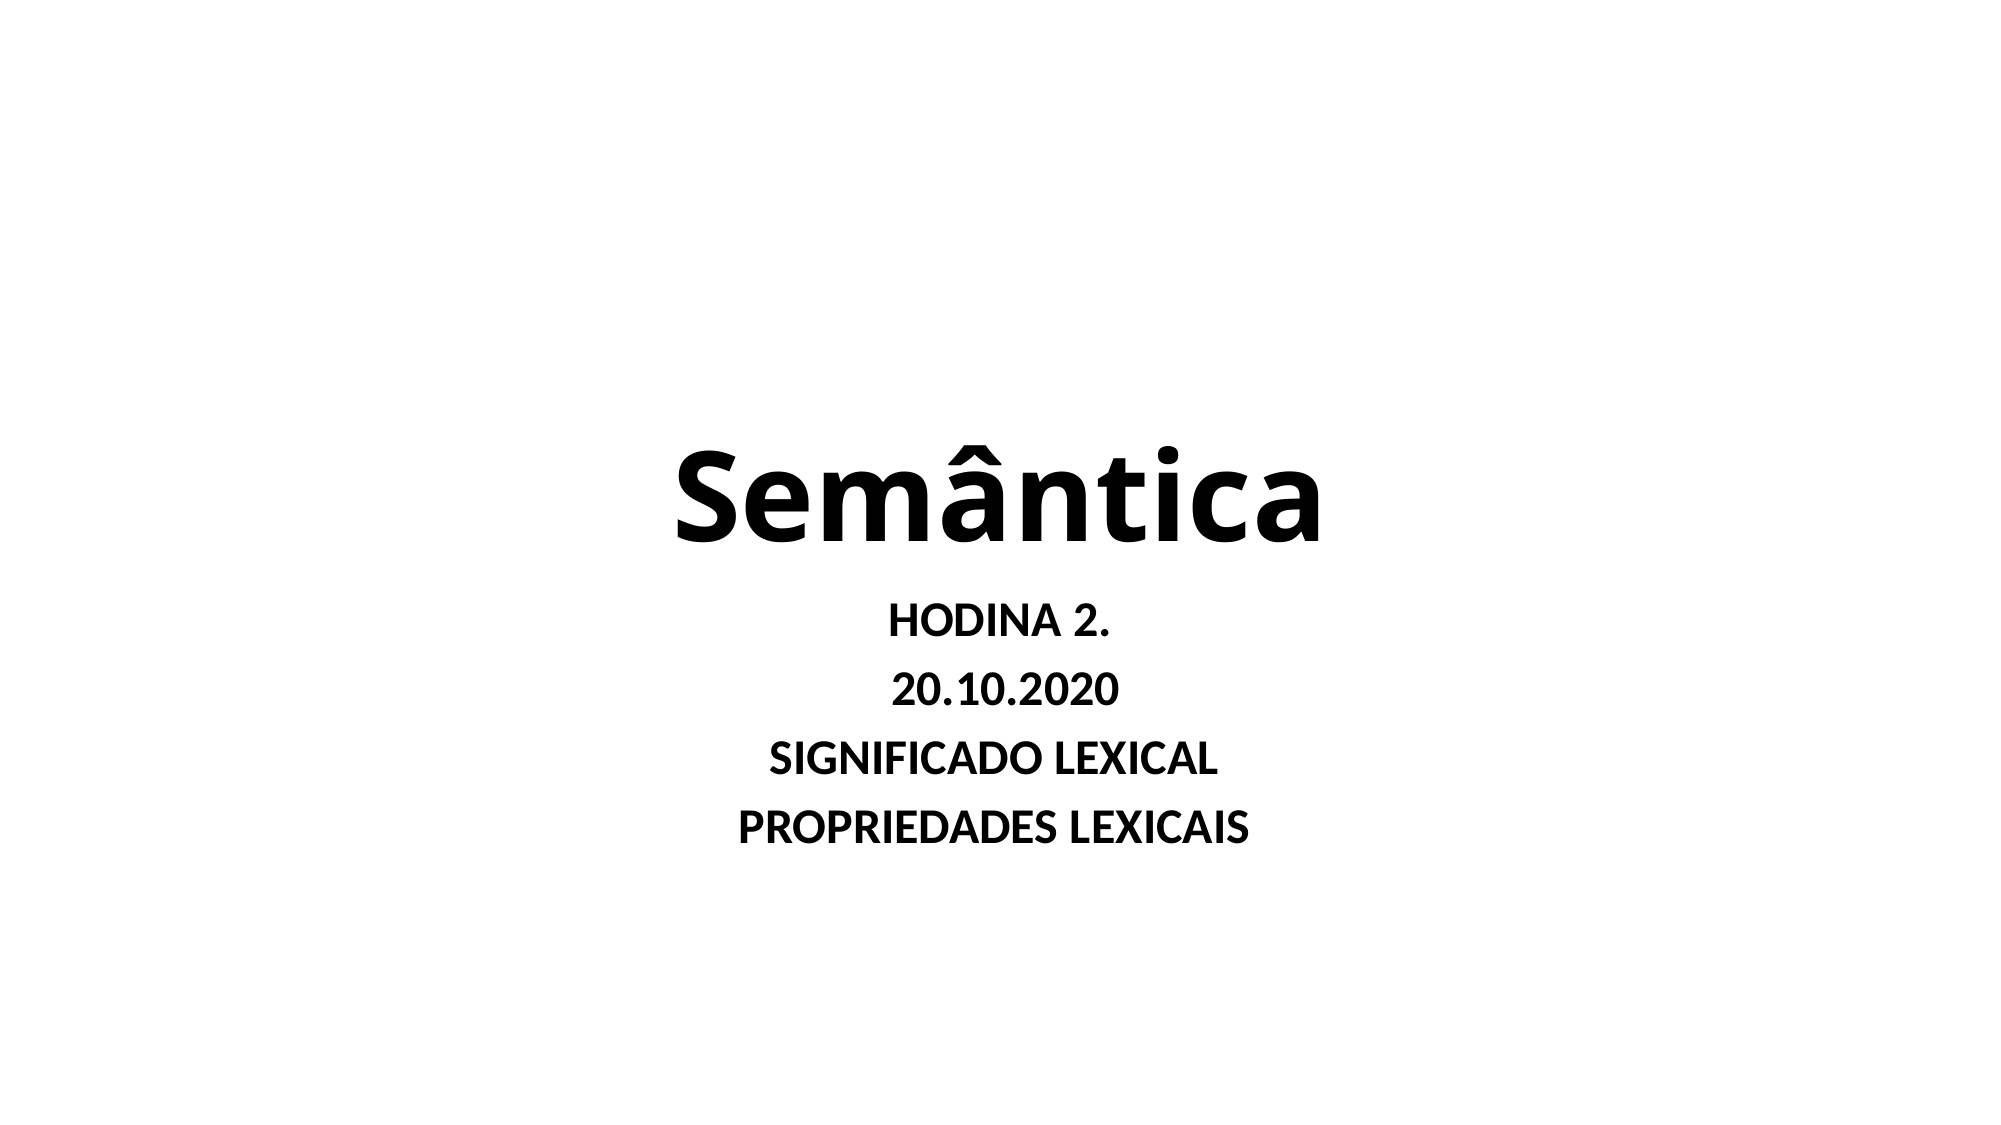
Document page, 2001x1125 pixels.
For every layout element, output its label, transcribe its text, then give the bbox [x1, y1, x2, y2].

subtitle HODINA 2. 20.10.2020 SIGNIFICADO LEXICAL PROPRIEDADES LEXICAIS [249, 590, 1750, 863]
title Semântica [249, 184, 1750, 576]
